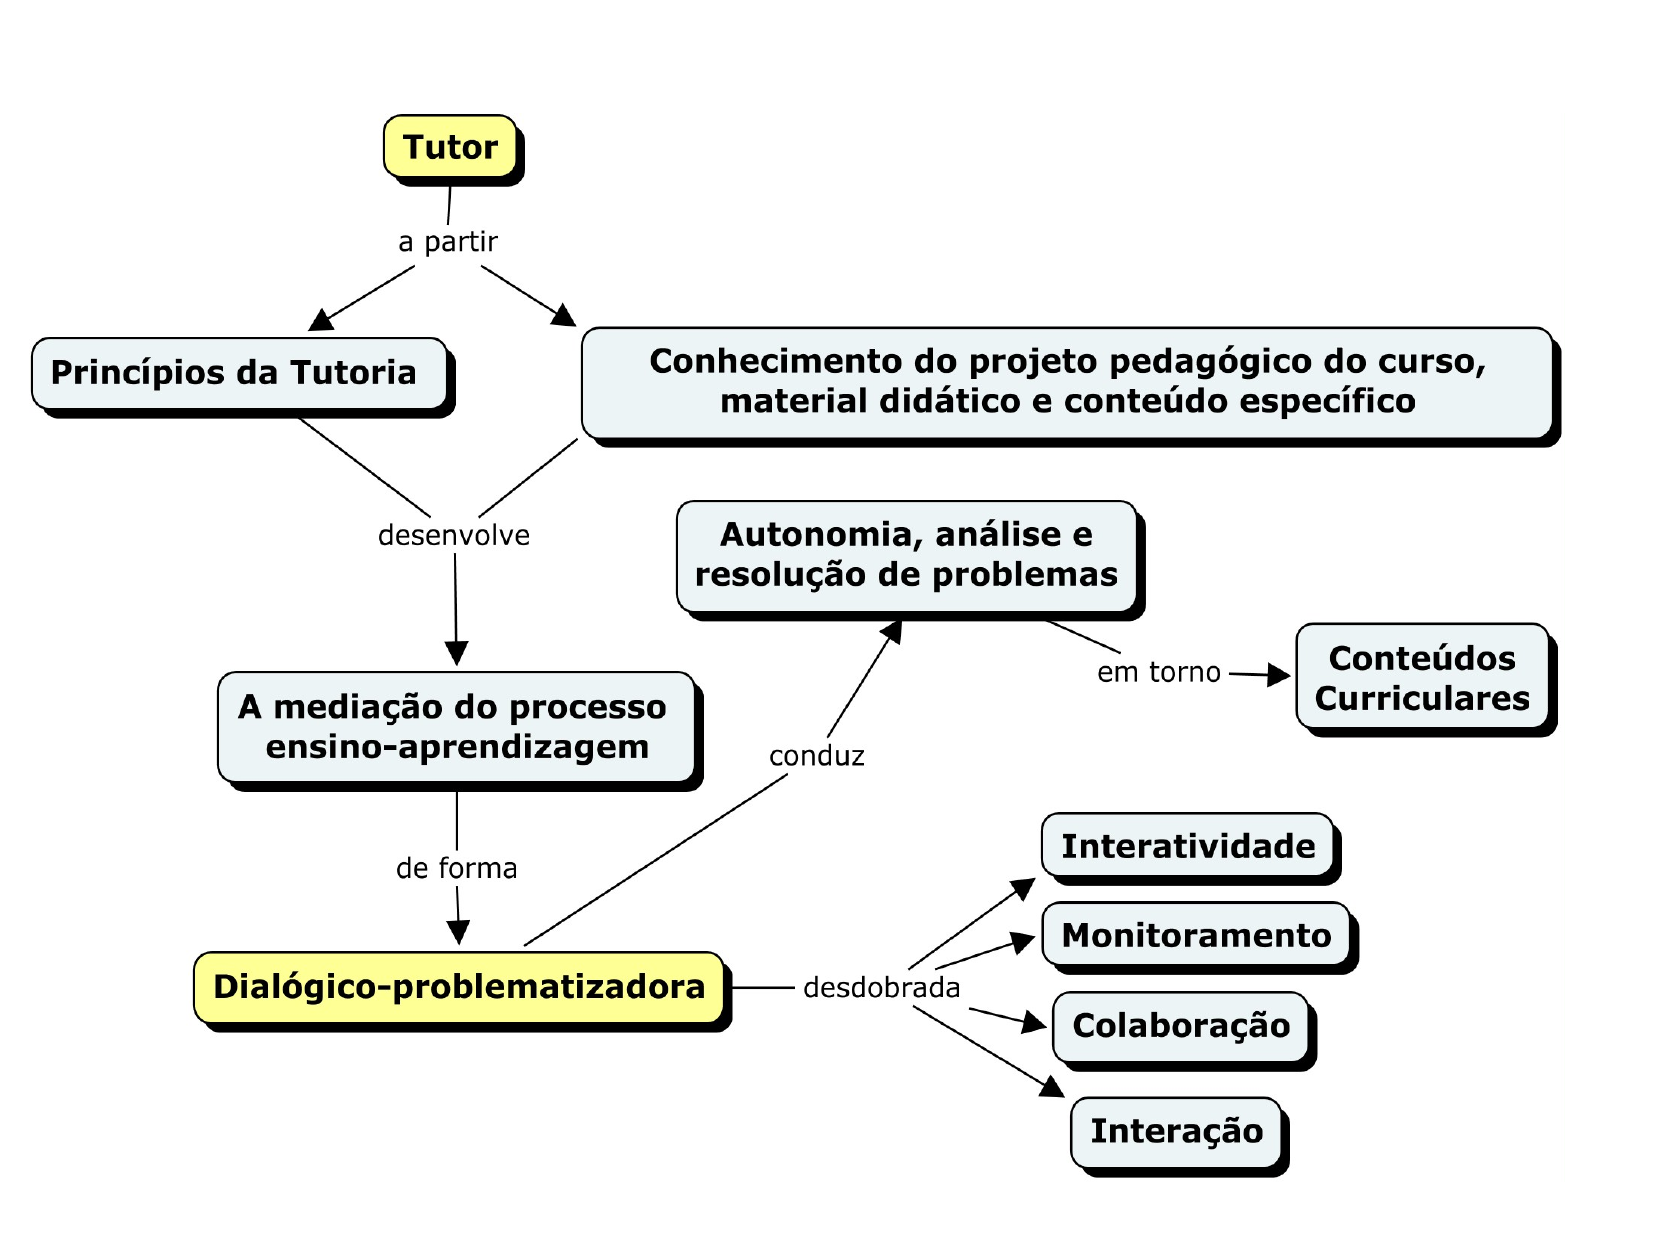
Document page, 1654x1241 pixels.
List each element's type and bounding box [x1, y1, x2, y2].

picture [29, 113, 1565, 1182]
